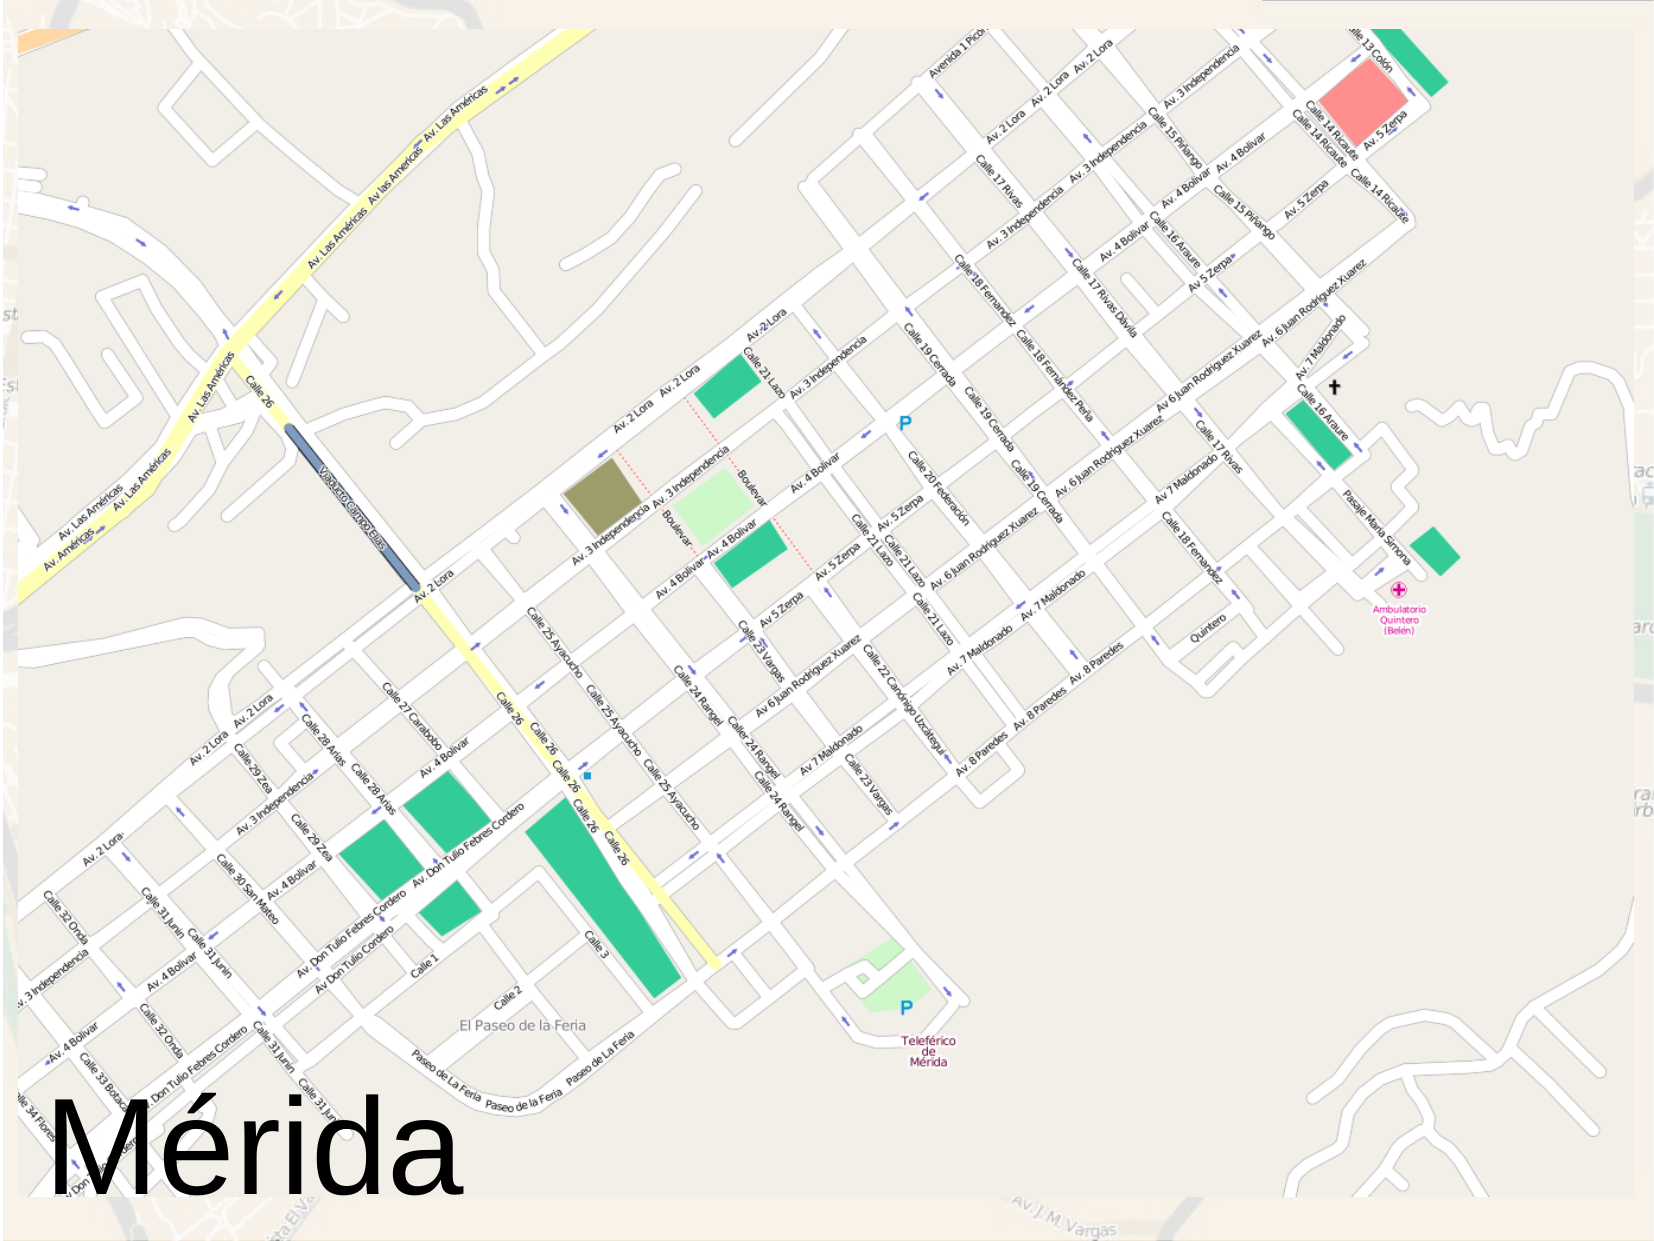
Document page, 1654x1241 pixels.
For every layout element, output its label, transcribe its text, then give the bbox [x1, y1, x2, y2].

text_box Mérida [29, 1062, 480, 1232]
picture [18, 29, 1634, 1197]
